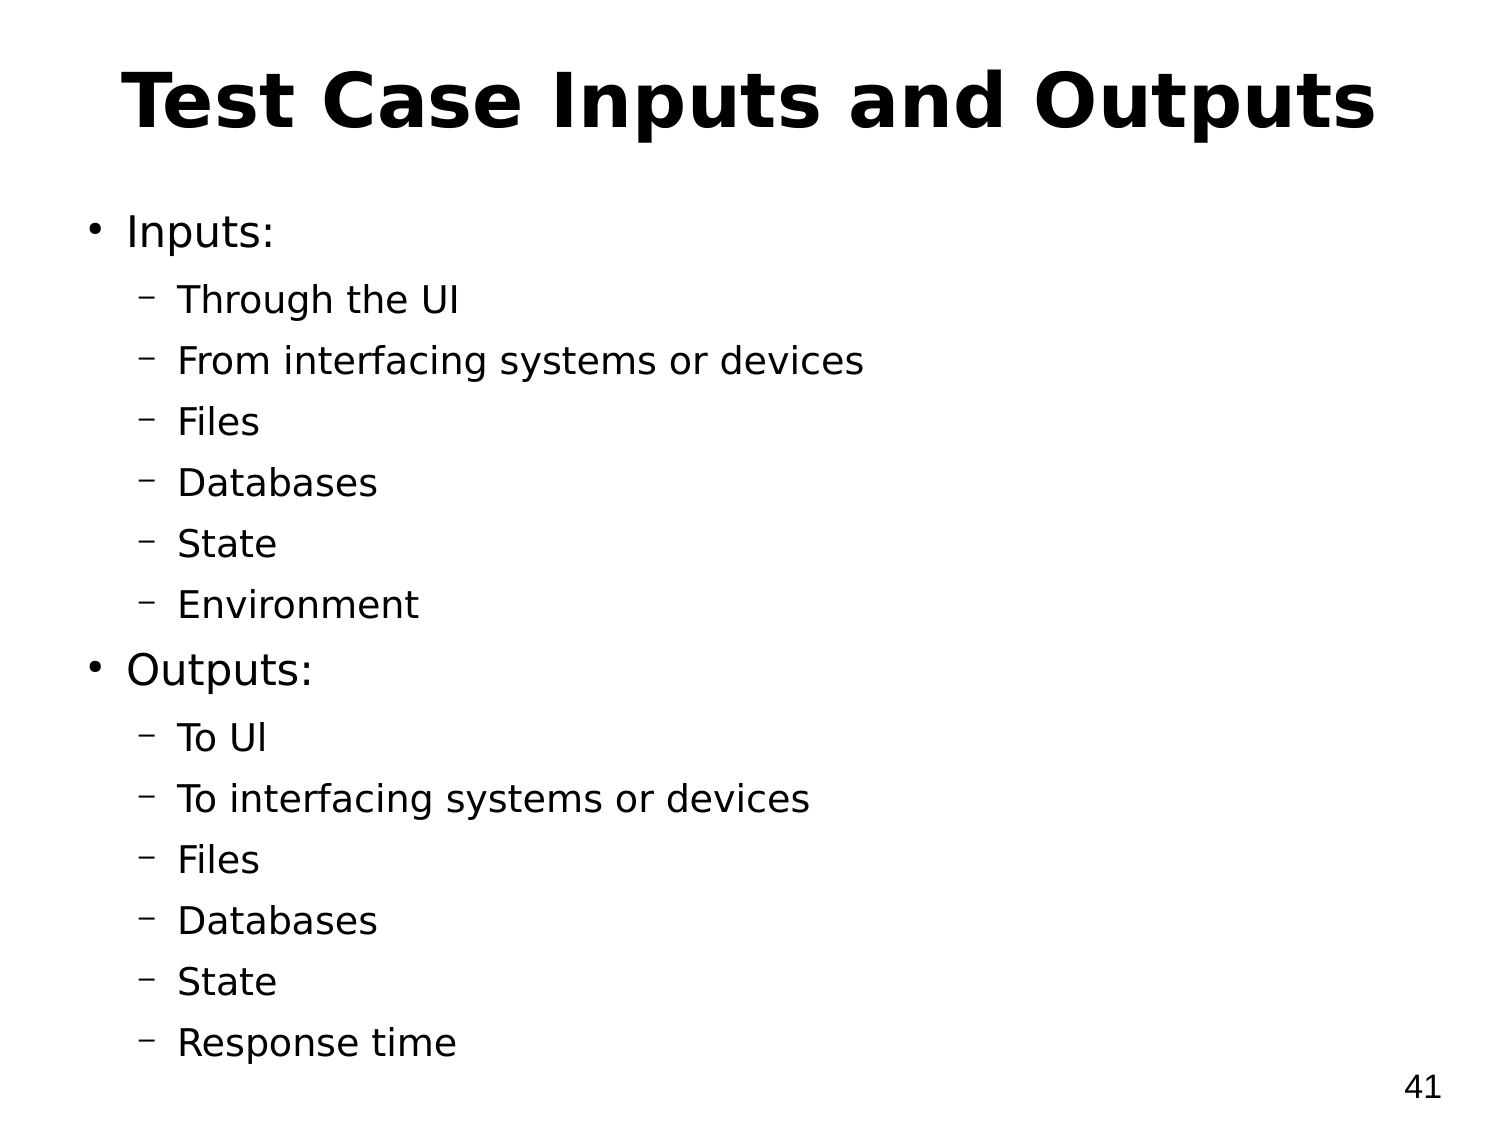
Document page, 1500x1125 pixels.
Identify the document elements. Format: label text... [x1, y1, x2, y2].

list Inputs: Through the UI From interfacing systems or devices Files Databases State Environment Outputs: To Ul To interfacing systems or devices Files Databases State Response time [75, 204, 1395, 1075]
title Test Case Inputs and Outputs [75, 44, 1425, 177]
